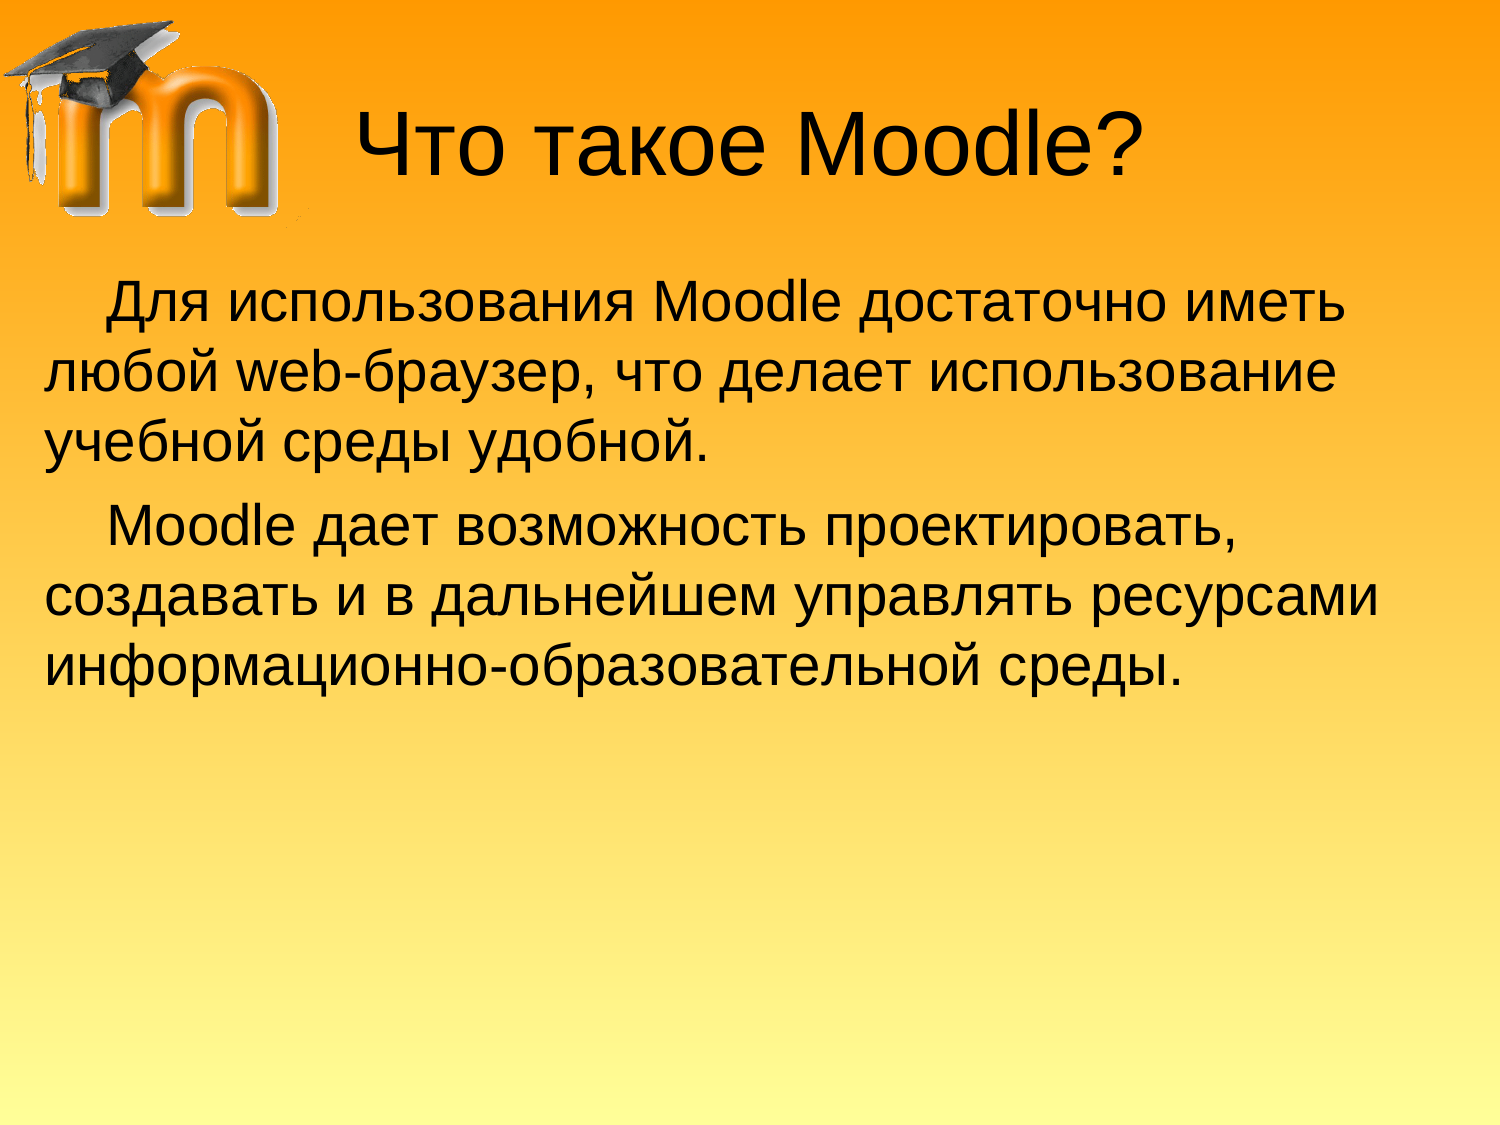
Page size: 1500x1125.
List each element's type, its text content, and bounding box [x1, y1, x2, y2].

title Что такое Moodle? [314, 45, 1426, 233]
list Для использования Moodle достаточно иметь любой web-браузер, что делает использование учебной среды удобной. Moodle дает возможность проектировать, создавать и в дальнейшем управлять ресурсами информационно-образовательной среды. [0, 255, 1500, 1125]
picture [0, 0, 314, 234]
